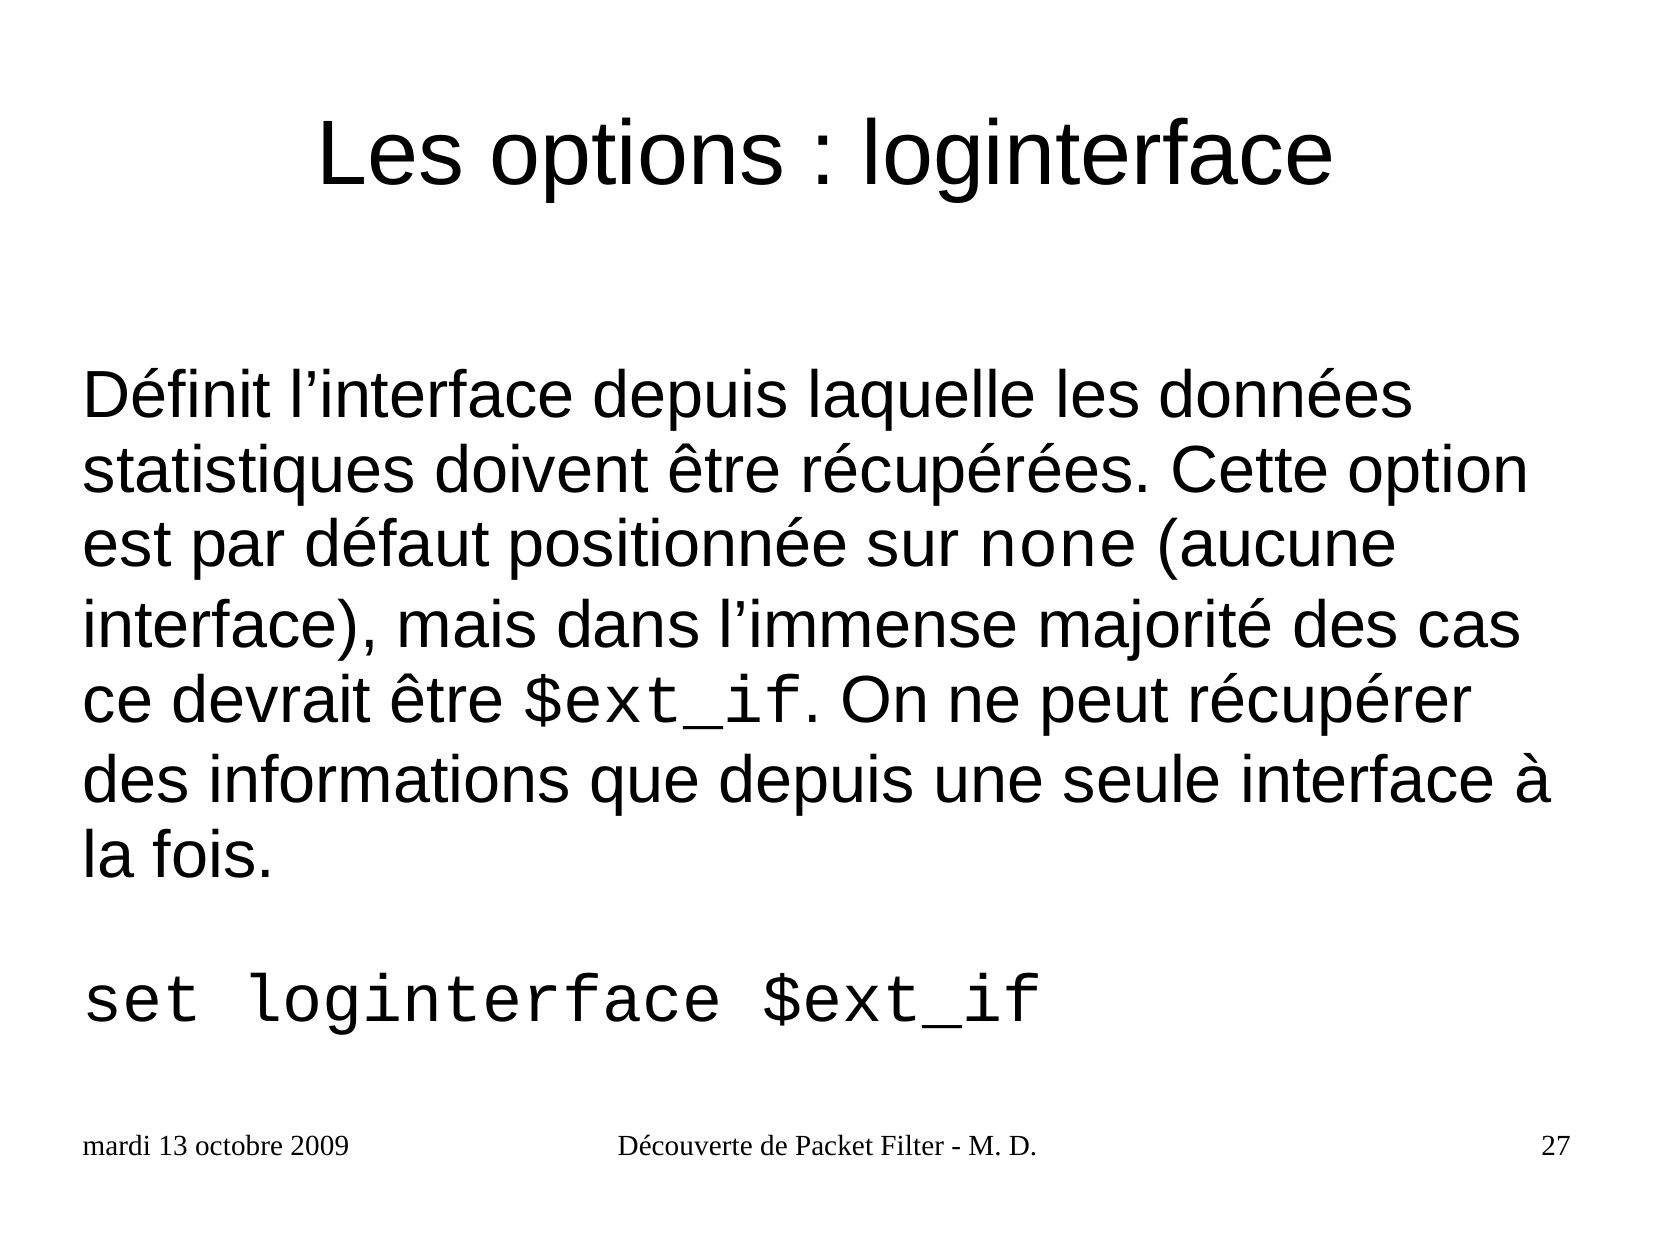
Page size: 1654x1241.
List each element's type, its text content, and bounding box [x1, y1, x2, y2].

subtitle Définit l’interface depuis laquelle les données statistiques doivent être récupérées. Cette option est par défaut positionnée sur none (aucune interface), mais dans l’immense majorité des cas ce devrait être $ext_if. On ne peut récupérer des informations que depuis une seule interface à la fois. set loginterface $ext_if [82, 297, 1571, 1102]
title Les options : loginterface [82, 56, 1571, 250]
